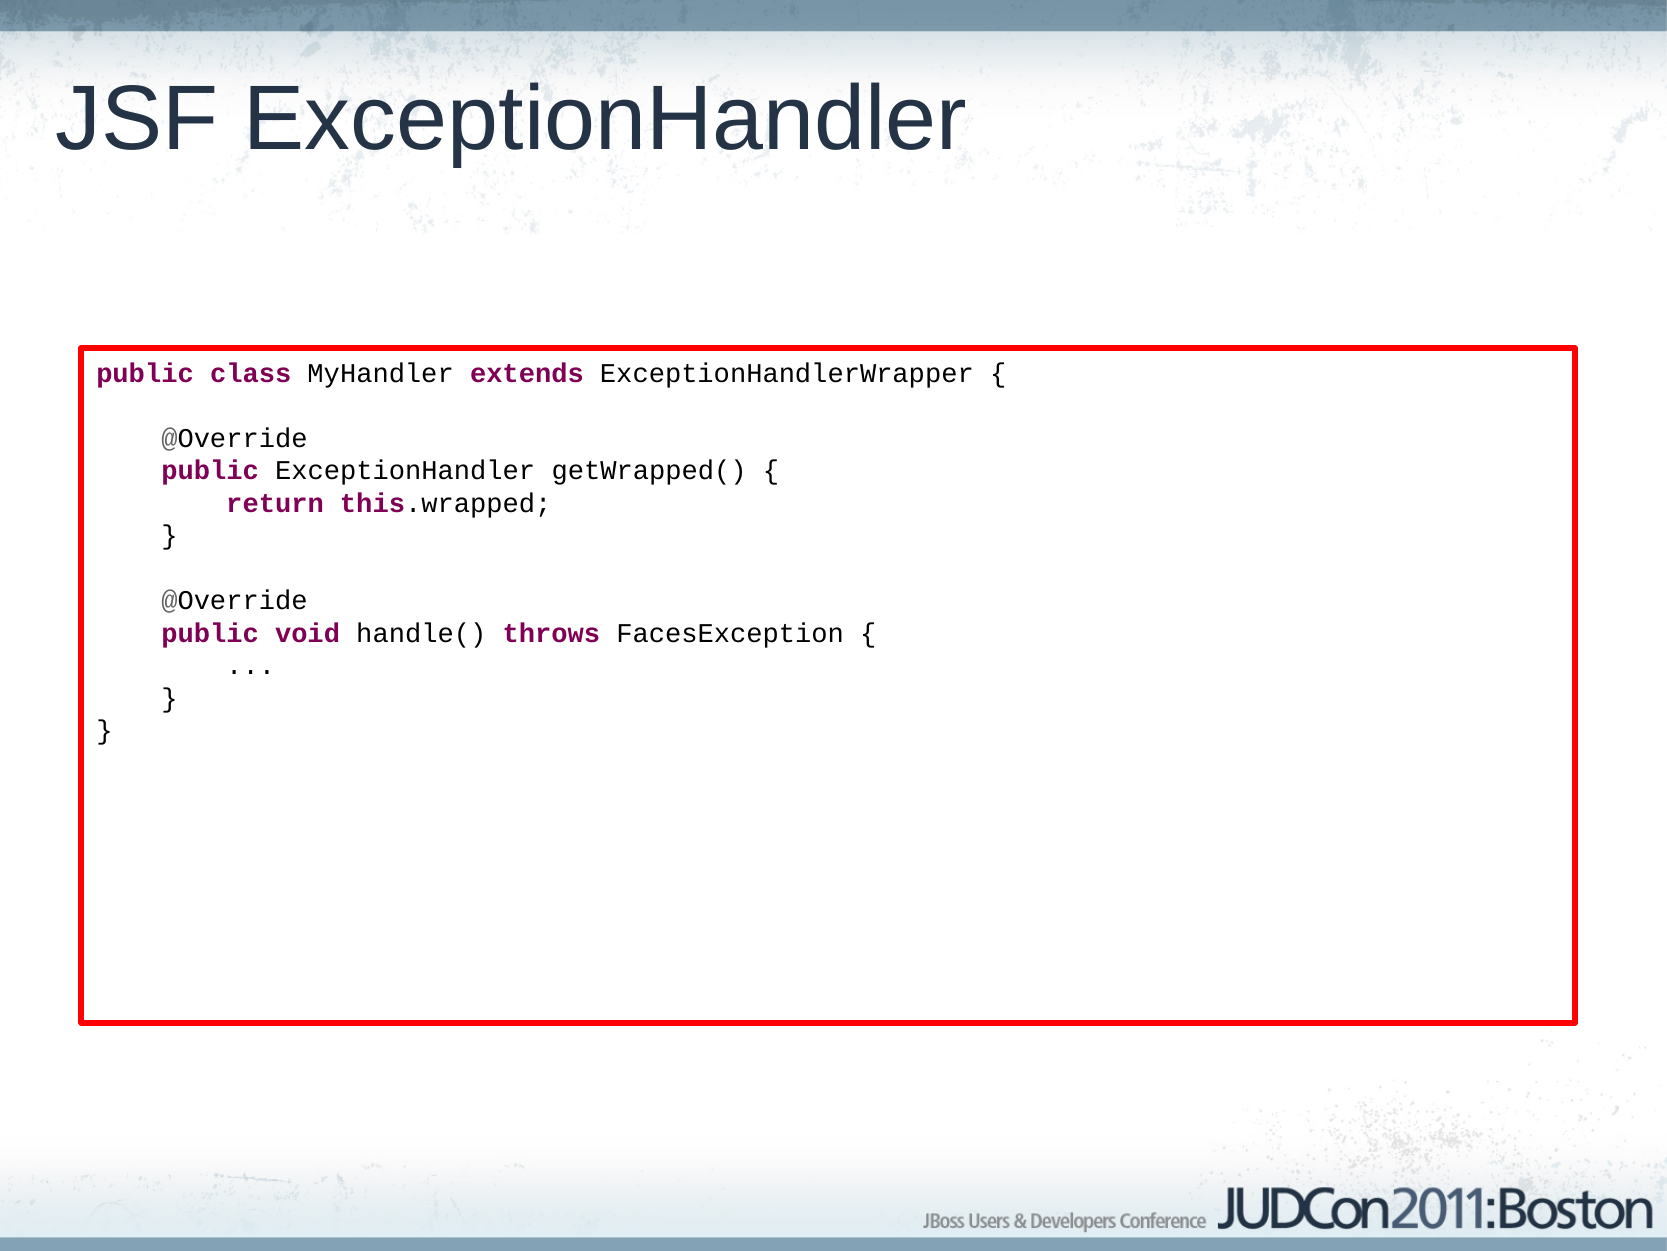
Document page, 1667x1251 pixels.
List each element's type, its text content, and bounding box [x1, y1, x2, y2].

title JSF ExceptionHandler [40, 50, 1627, 216]
text_box public class MyHandler extends ExceptionHandlerWrapper { @Override public ExceptionHandler getWrapped() { return this.wrapped; } @Override public void handle() throws FacesException { ... } } [81, 347, 1576, 1023]
picture [0, 0, 1667, 1251]
